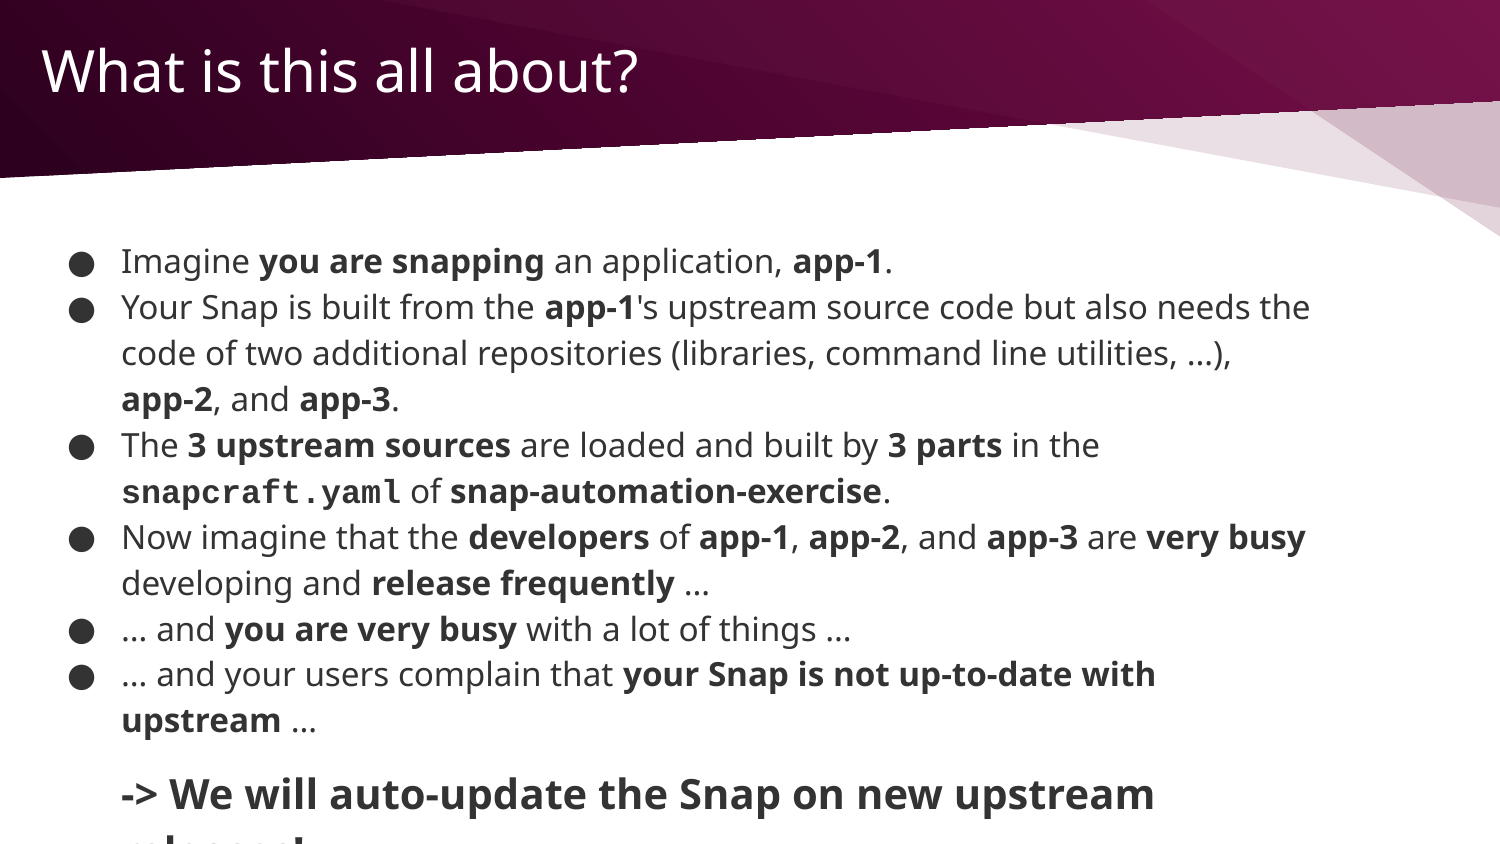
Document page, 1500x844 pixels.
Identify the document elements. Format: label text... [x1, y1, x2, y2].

title What is this all about? [41, 5, 1336, 134]
list Imagine you are snapping an application, app-1. Your Snap is built from the app-1's upstream source code but also needs the code of two additional repositories (libraries, command line utilities, …), app-2, and app-3. The 3 upstream sources are loaded and built by 3 parts in the snapcraft.yaml of snap-automation-exercise. Now imagine that the developers of app-1, app-2, and app-3 are very busy developing and release frequently … … and you are very busy with a lot of things … … and your users complain that your Snap is not up-to-date with upstream … -> We will auto-update the Snap on new upstream releases! [35, 229, 1324, 789]
